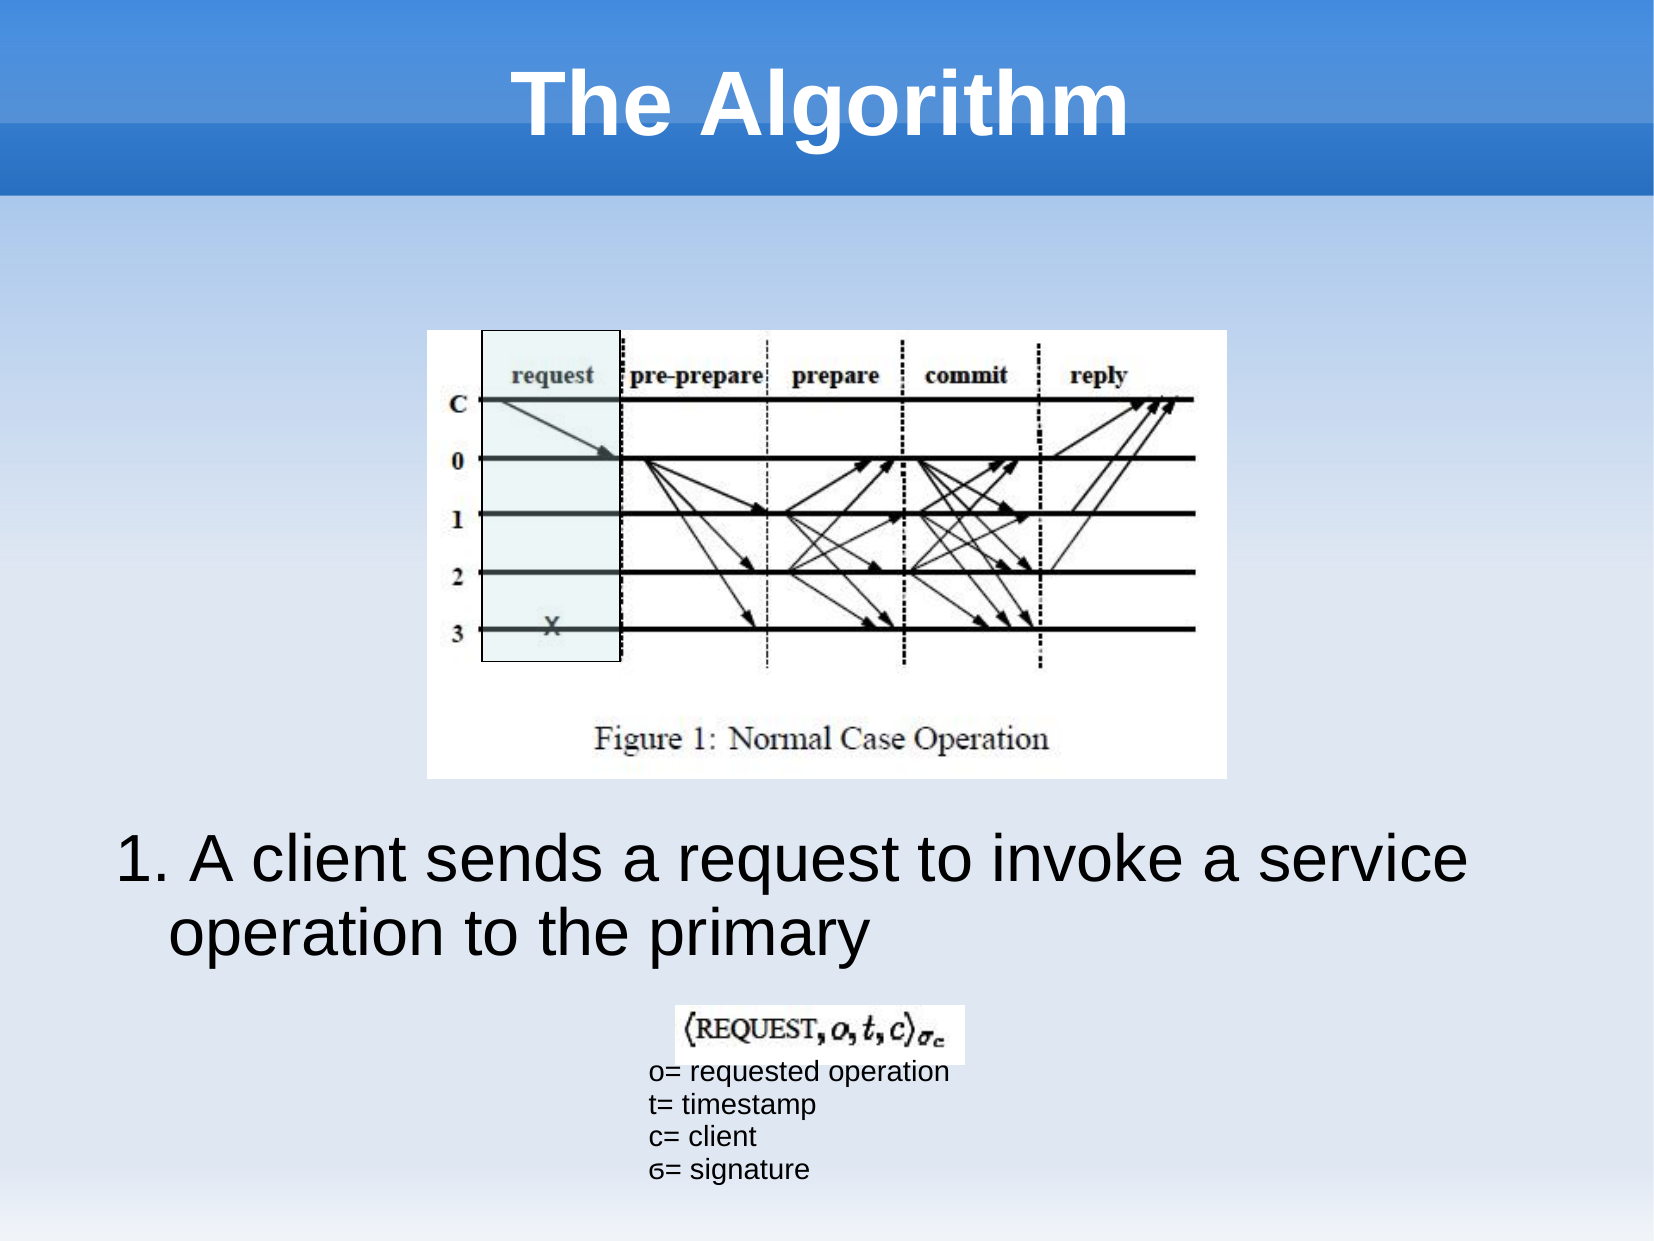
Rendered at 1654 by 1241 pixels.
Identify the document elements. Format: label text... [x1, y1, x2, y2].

picture [0, 0, 1654, 1241]
list 1. A client sends a request to invoke a service operation to the primary [82, 812, 1571, 1108]
text_box [482, 330, 621, 662]
text_box o= requested operation t= timestamp c= client ϭ= signature [633, 1047, 1006, 1194]
title The Algorithm [76, 0, 1565, 207]
